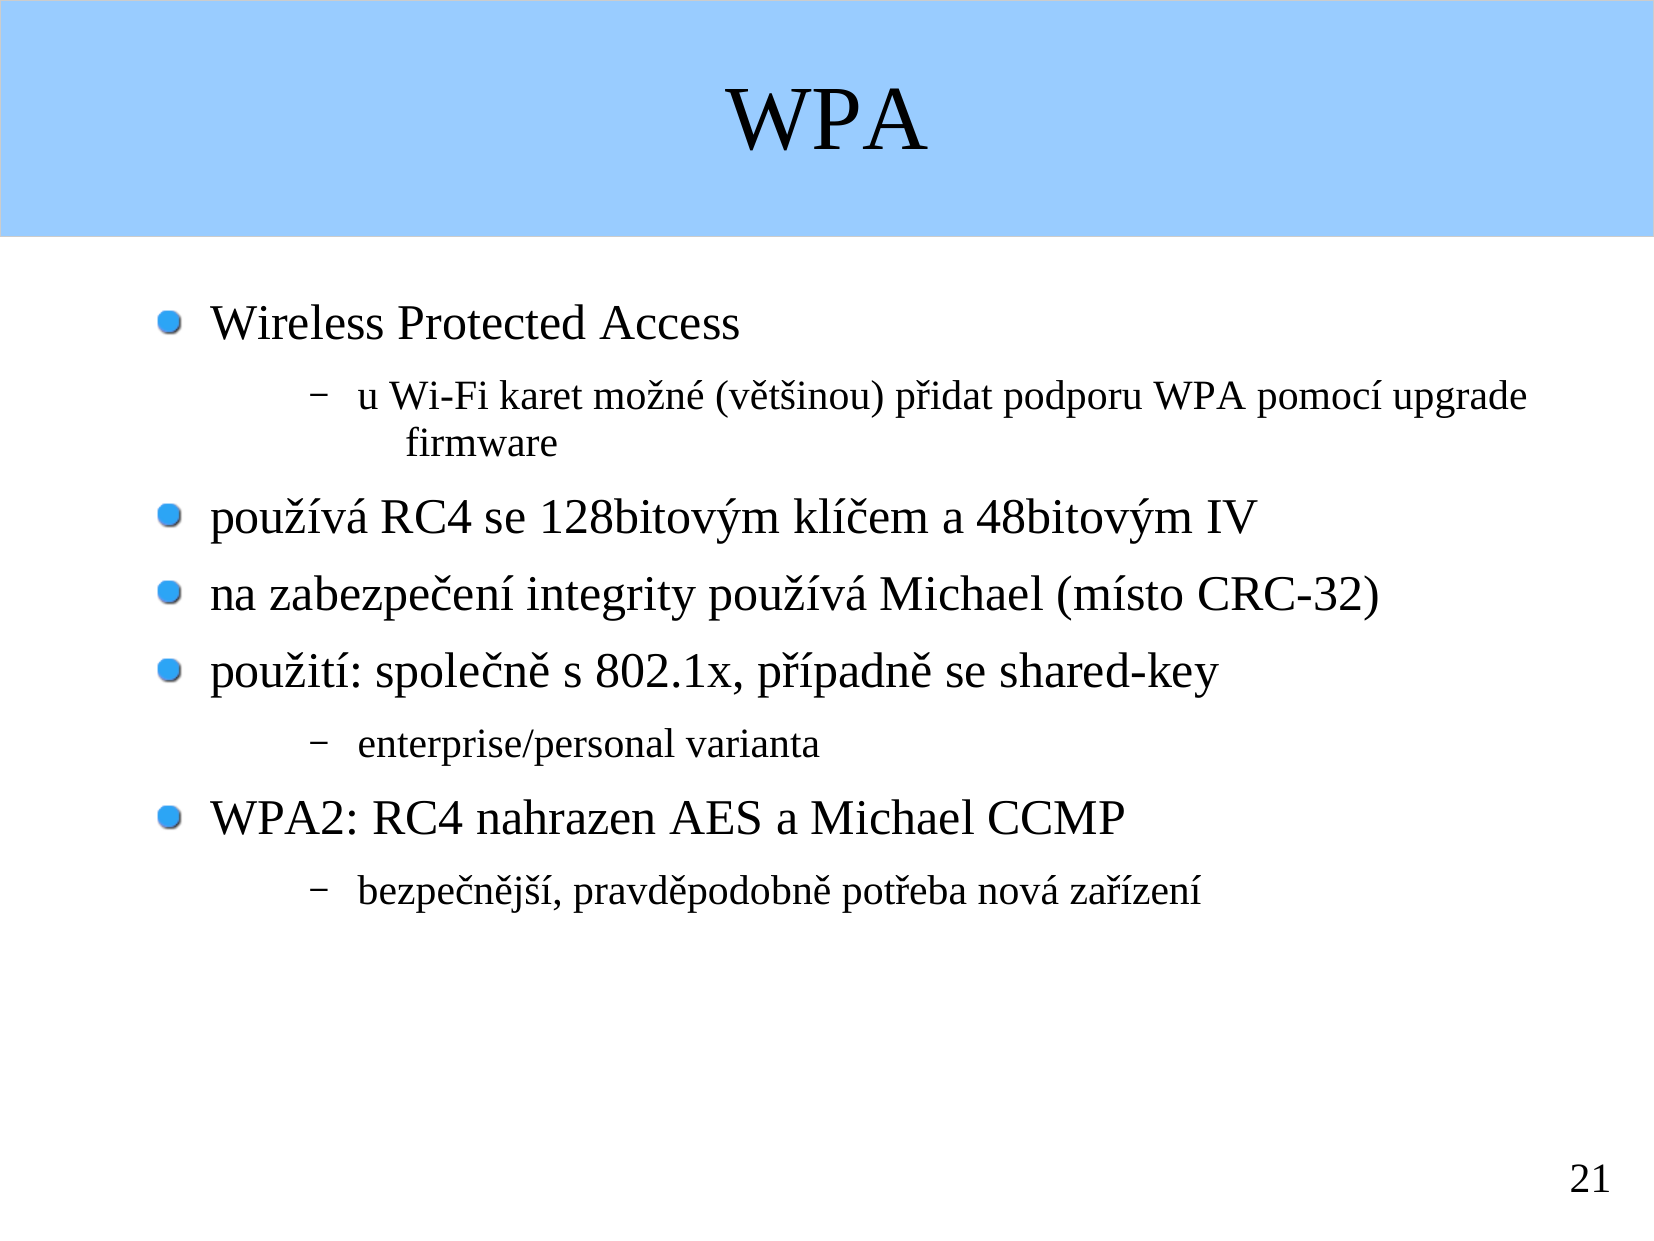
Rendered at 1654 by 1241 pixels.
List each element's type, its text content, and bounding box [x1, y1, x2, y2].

list Wireless Protected Access u Wi-Fi karet možné (většinou) přidat podporu WPA pomocí upgrade firmware používá RC4 se 128bitovým klíčem a 48bitovým IV na zabezpečení integrity používá Michael (místo CRC-32) použití: společně s 802.1x, případně se shared-key enterprise/personal varianta WPA2: RC4 nahrazen AES a Michael CCMP bezpečnější, pravděpodobně potřeba nová zařízení [121, 295, 1536, 1127]
title WPA [0, 0, 1654, 237]
